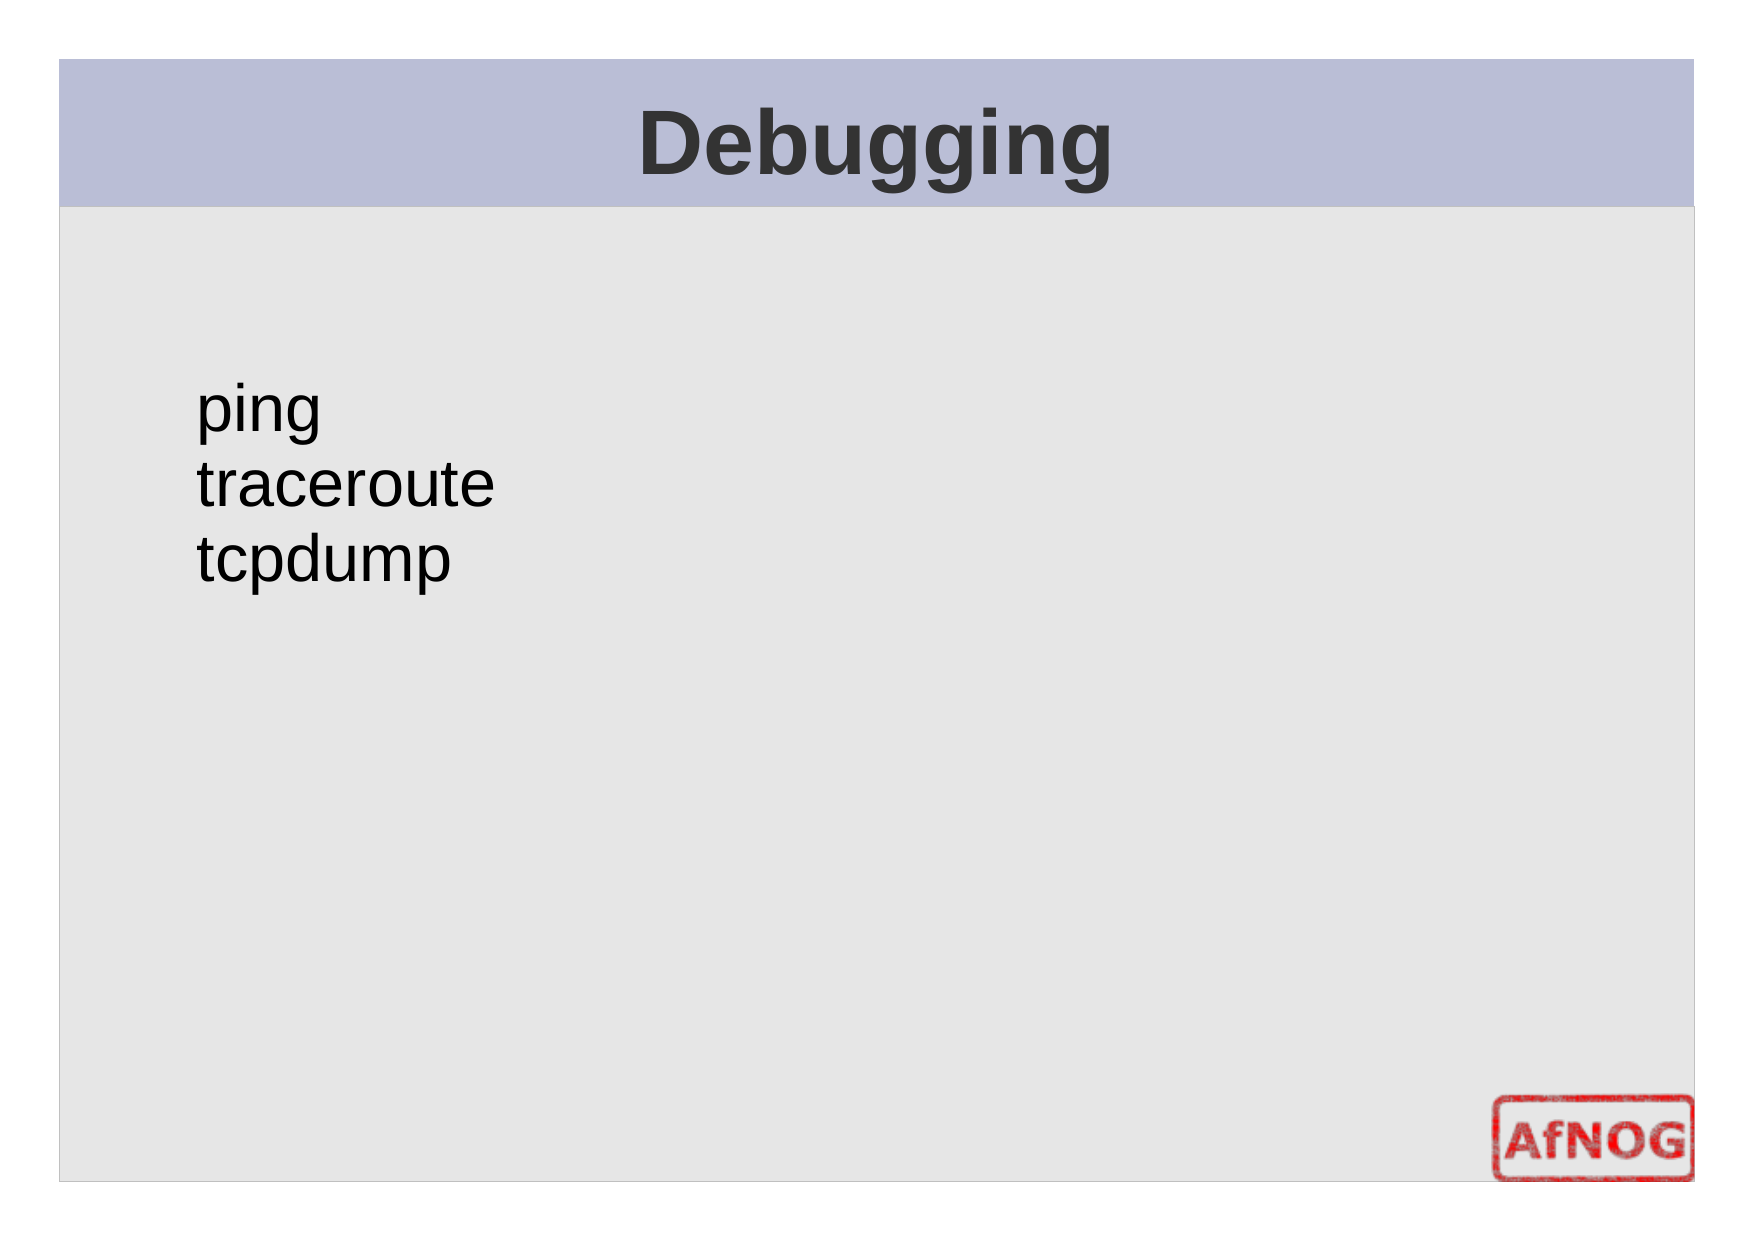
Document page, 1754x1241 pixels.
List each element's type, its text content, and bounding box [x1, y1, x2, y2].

picture [1490, 1092, 1695, 1182]
list ping traceroute tcpdump [179, 371, 1576, 1079]
title Debugging [59, 48, 1695, 237]
